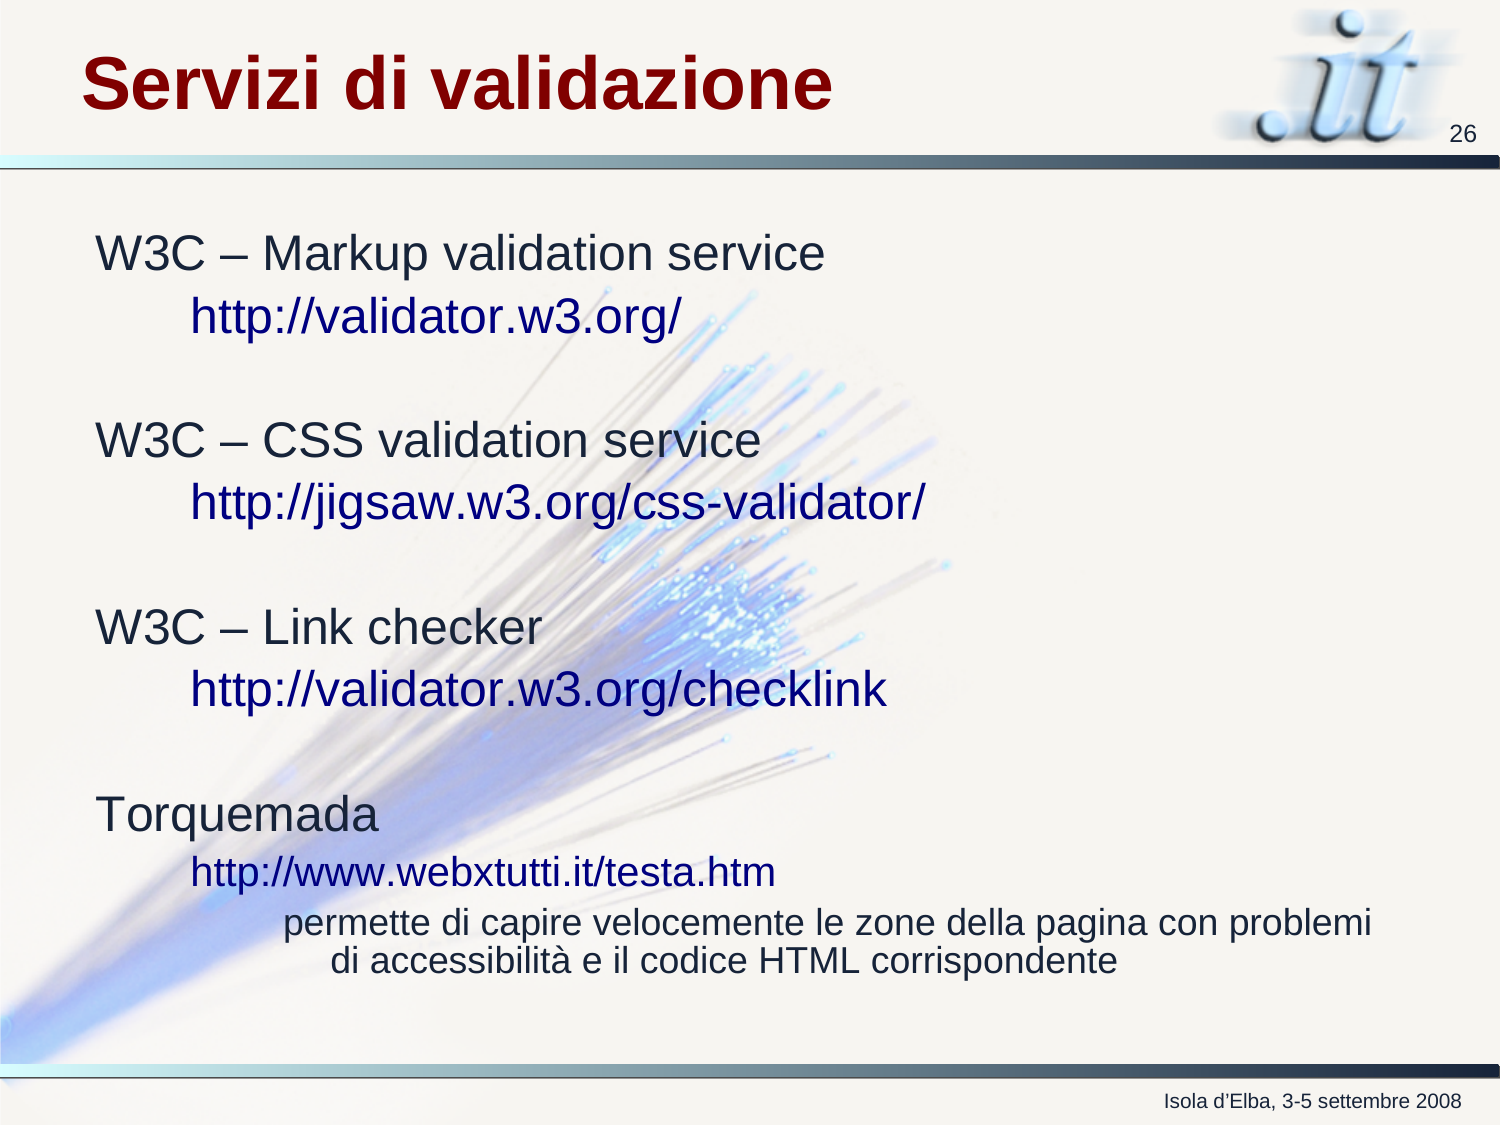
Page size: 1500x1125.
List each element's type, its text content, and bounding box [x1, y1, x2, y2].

picture [0, 1079, 1500, 1125]
list W3C – Markup validation service http://validator.w3.org/ W3C – CSS validation service http://jigsaw.w3.org/css-validator/ W3C – Link checker http://validator.w3.org/checklink Torquemada http://www.webxtutti.it/testa.htm permette di capire velocemente le zone della pagina con problemi di accessibilità e il codice HTML corrispondente [81, 222, 1425, 1086]
title Servizi di validazione [81, 25, 1198, 148]
picture [0, 0, 1500, 157]
picture [0, 170, 1500, 1066]
